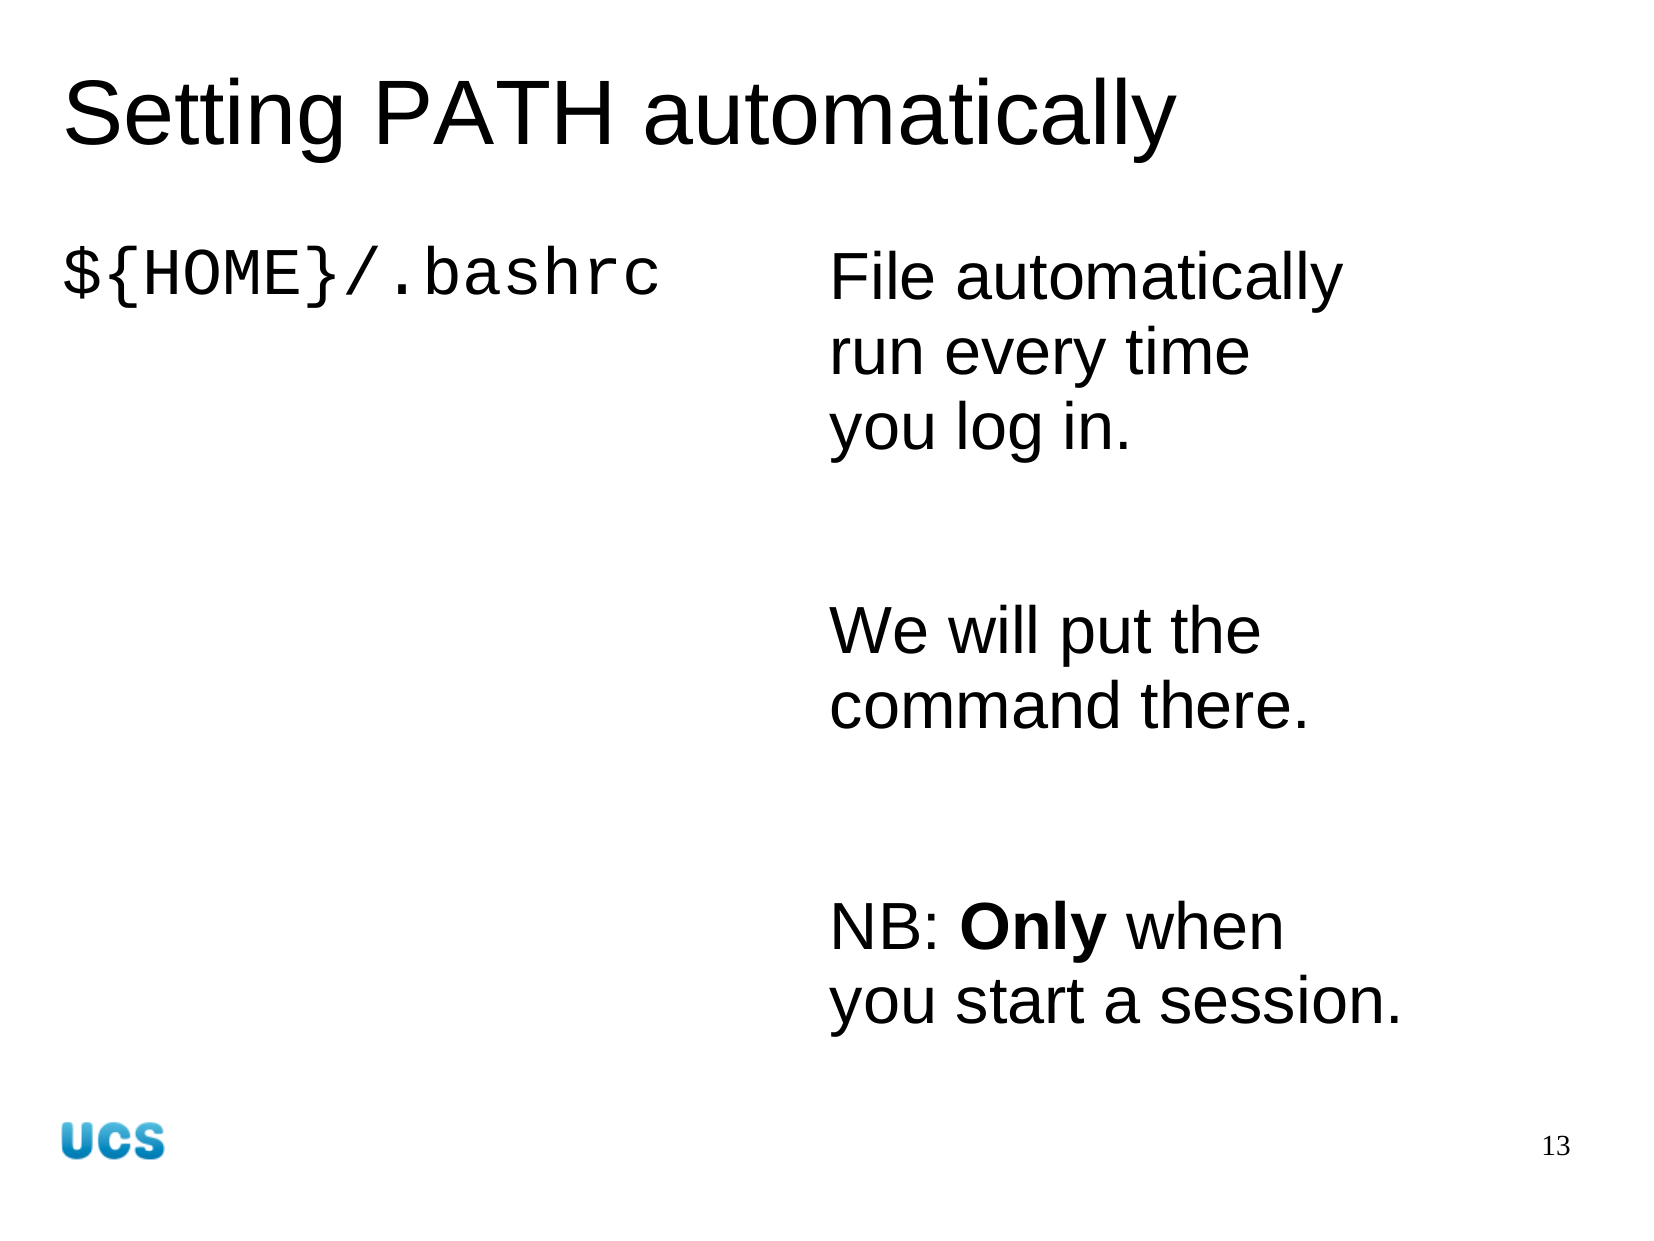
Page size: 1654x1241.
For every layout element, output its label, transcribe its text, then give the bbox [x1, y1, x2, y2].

picture [61, 1121, 165, 1161]
text_box NB: Only when you start a session. [826, 885, 1410, 1042]
text_box Setting PATH automatically [59, 59, 1183, 168]
text_box We will put the command there. [826, 590, 1385, 747]
text_box ${HOME}/.bashrc [59, 236, 666, 318]
text_box File automatically run every time you log in. [826, 236, 1349, 467]
